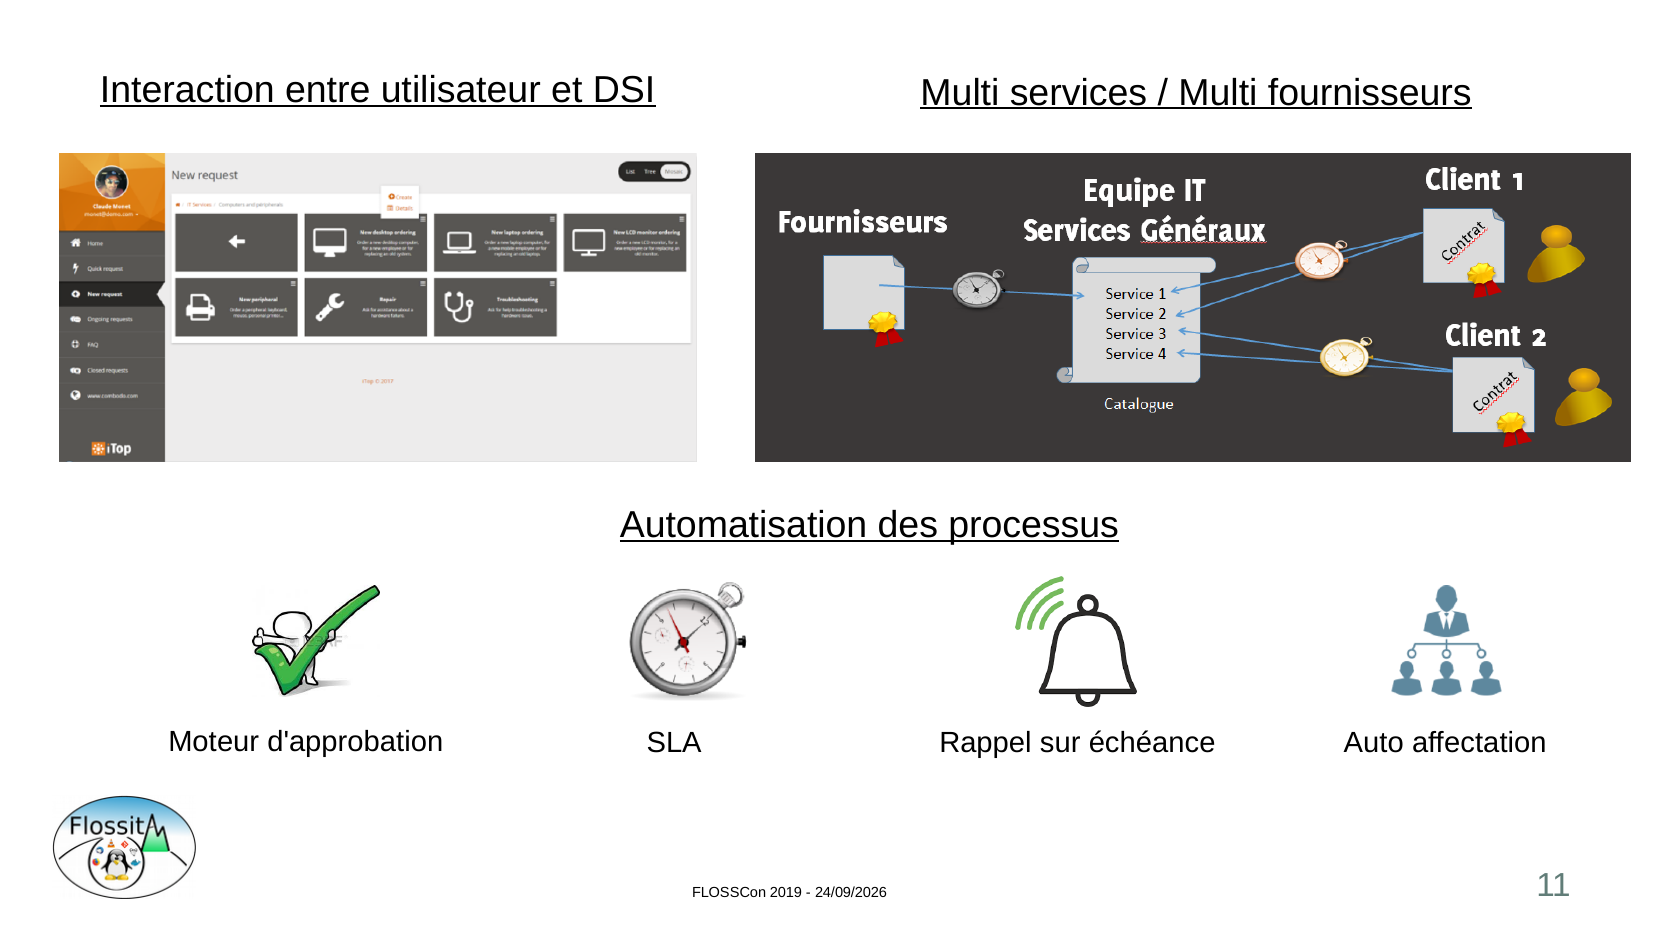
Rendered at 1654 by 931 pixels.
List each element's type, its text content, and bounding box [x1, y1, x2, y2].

picture [1015, 576, 1137, 707]
picture [596, 573, 768, 709]
text_box SLA [631, 719, 717, 767]
picture [252, 585, 380, 697]
text_box Interaction entre utilisateur et DSI [85, 61, 671, 119]
picture [1372, 576, 1519, 707]
text_box Automatisation des processus [604, 496, 1134, 553]
picture [52, 795, 196, 899]
text_box Moteur d'approbation [153, 717, 497, 768]
picture [755, 153, 1631, 462]
picture [59, 153, 697, 462]
text_box Rappel sur échéance [924, 719, 1247, 767]
text_box Multi services / Multi fournisseurs [905, 63, 1487, 121]
text_box Auto affectation [1328, 719, 1563, 767]
